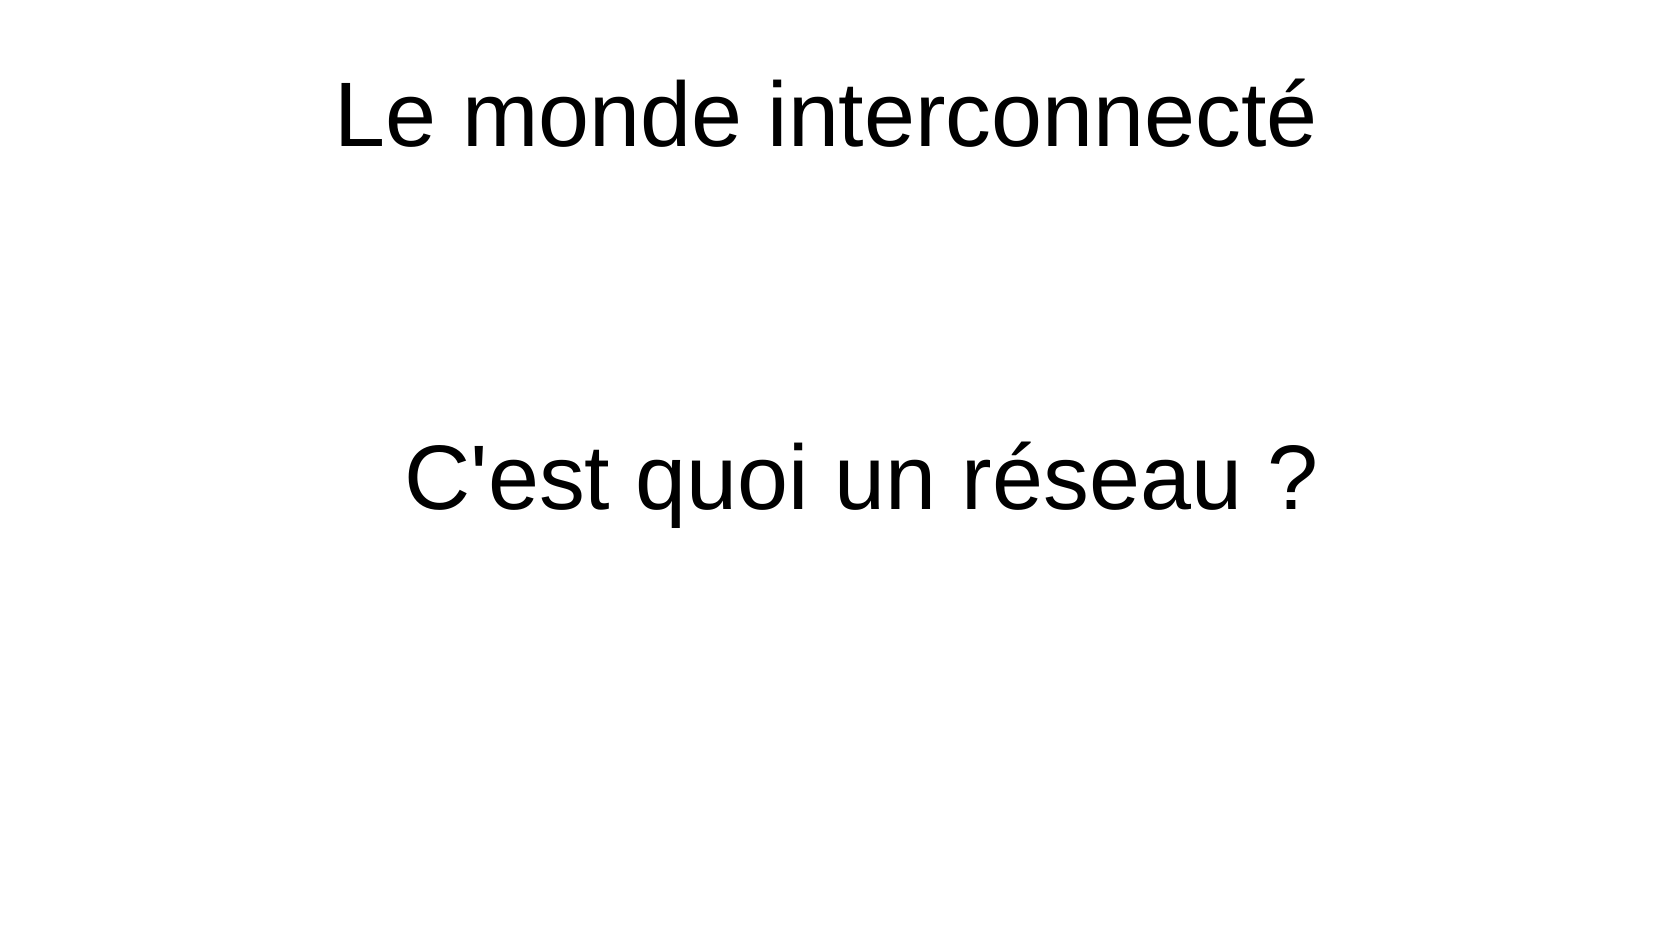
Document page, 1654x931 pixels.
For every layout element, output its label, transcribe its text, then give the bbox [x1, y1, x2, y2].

title Le monde interconnecté [82, 37, 1571, 193]
list C'est quoi un réseau ? [82, 217, 1571, 758]
